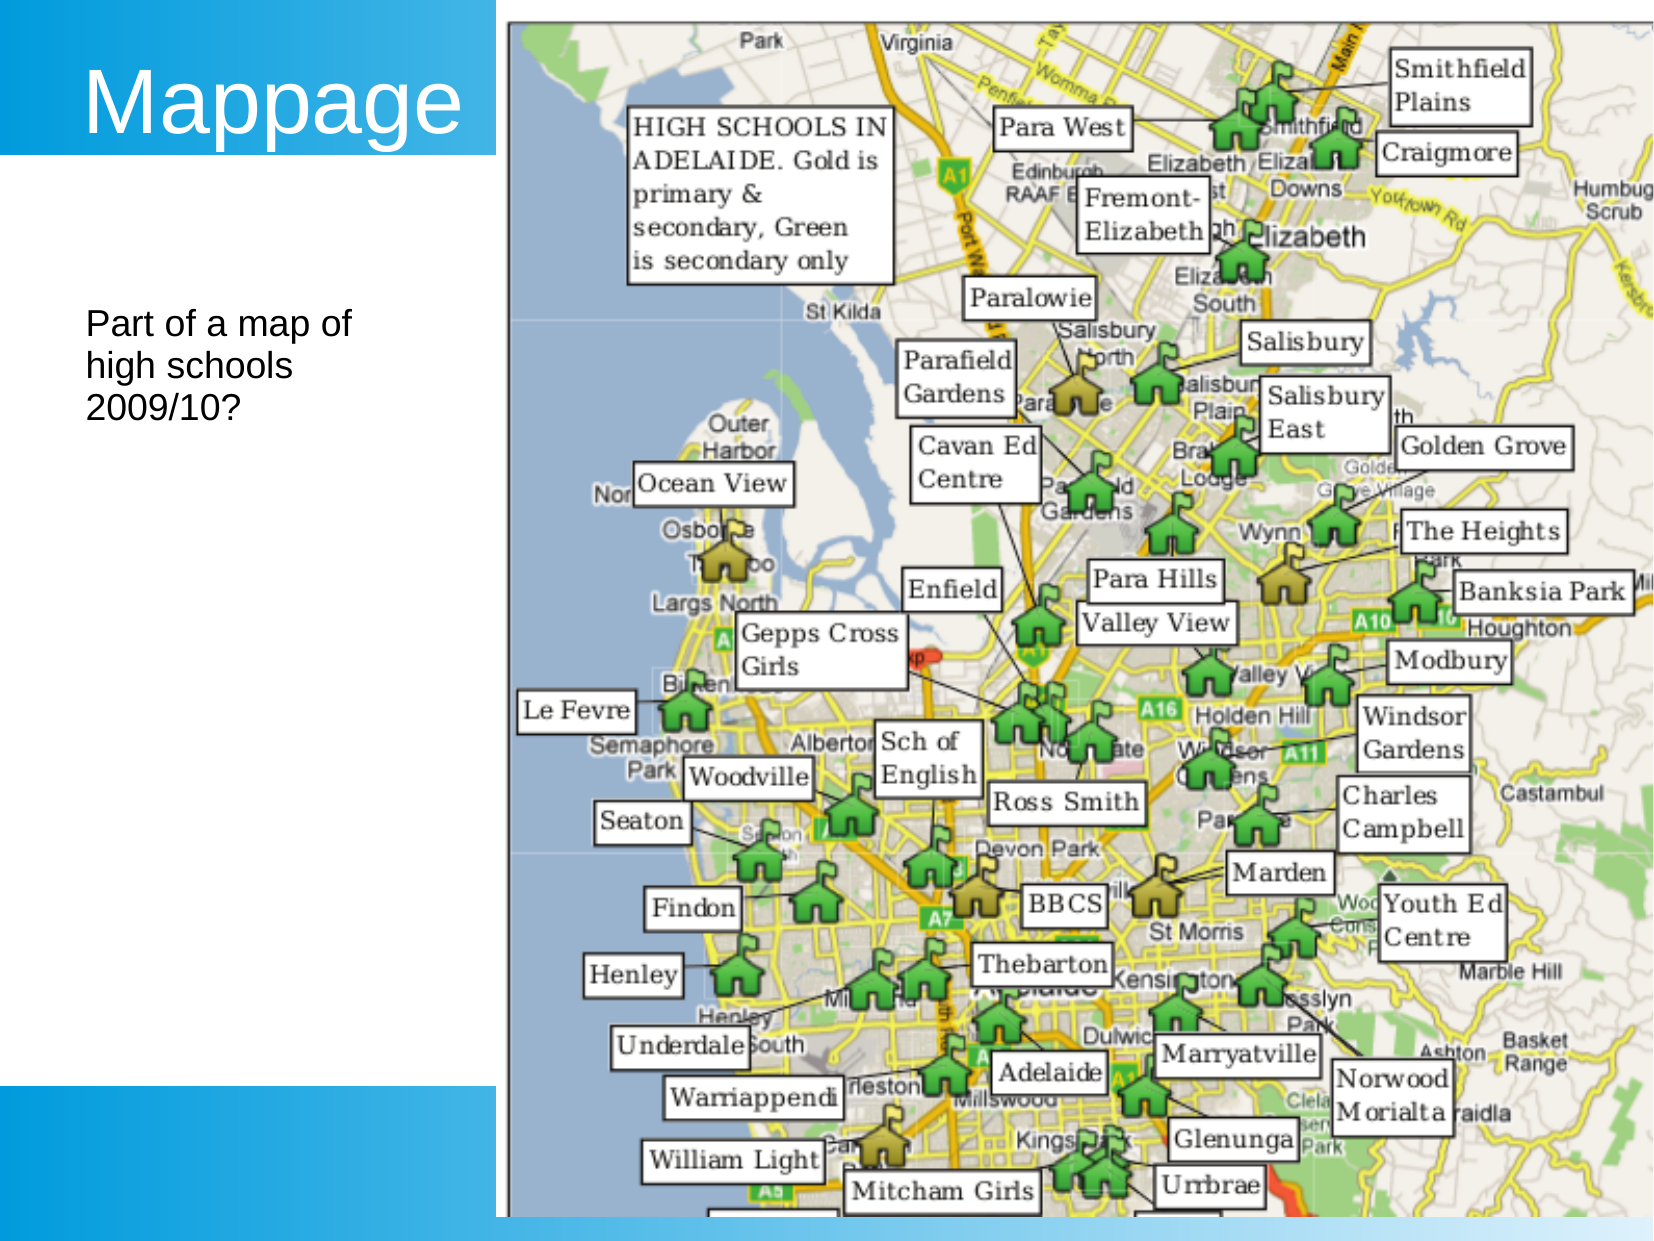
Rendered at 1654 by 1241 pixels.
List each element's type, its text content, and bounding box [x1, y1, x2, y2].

title Mappage [82, 49, 496, 155]
picture [496, 0, 1654, 1217]
text_box Part of a map of high schools 2009/10? [70, 295, 414, 437]
